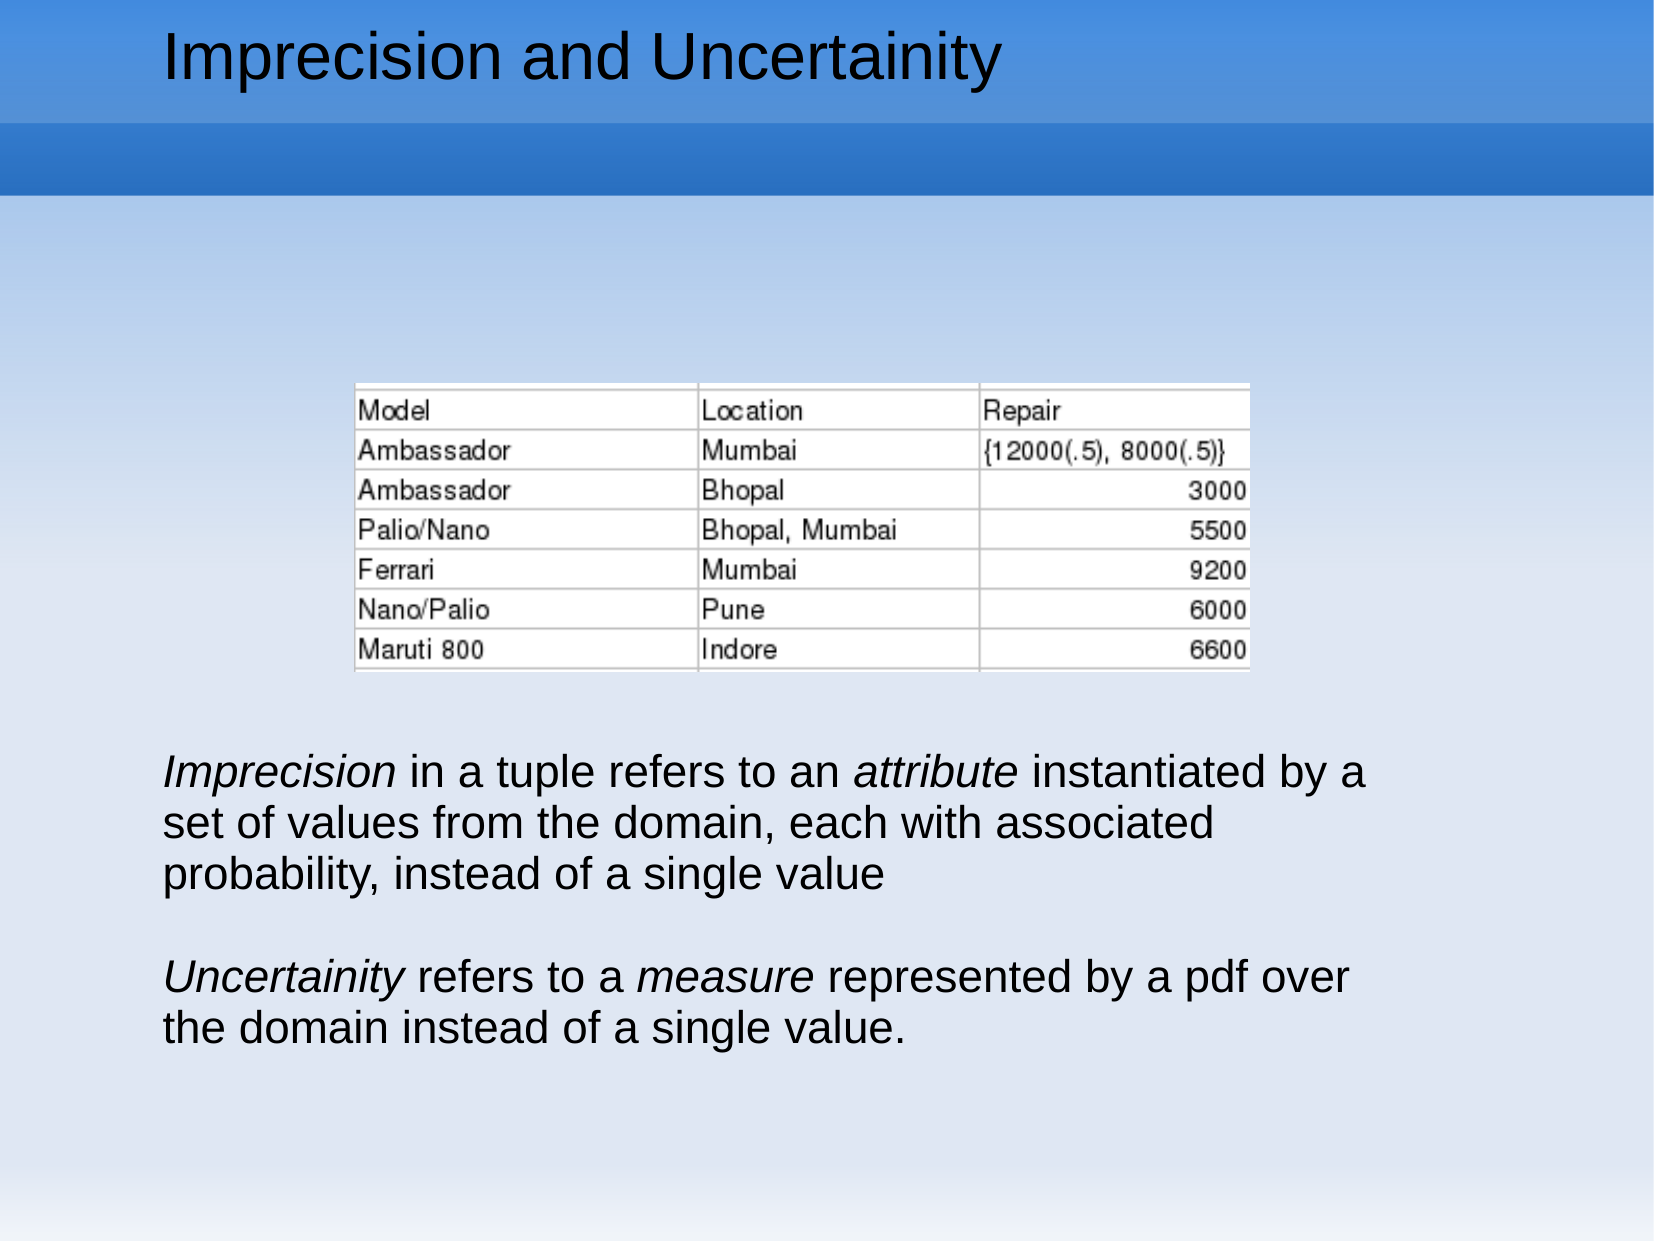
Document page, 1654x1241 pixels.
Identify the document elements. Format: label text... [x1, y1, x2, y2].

text_box Imprecision in a tuple refers to an attribute instantiated by a set of values from the domain, each with associated probability, instead of a single value Uncertainity refers to a measure represented by a pdf over the domain instead of a single value. [147, 738, 1418, 1098]
text_box Imprecision and Uncertainity [147, 11, 1536, 160]
picture [0, 0, 1654, 1241]
